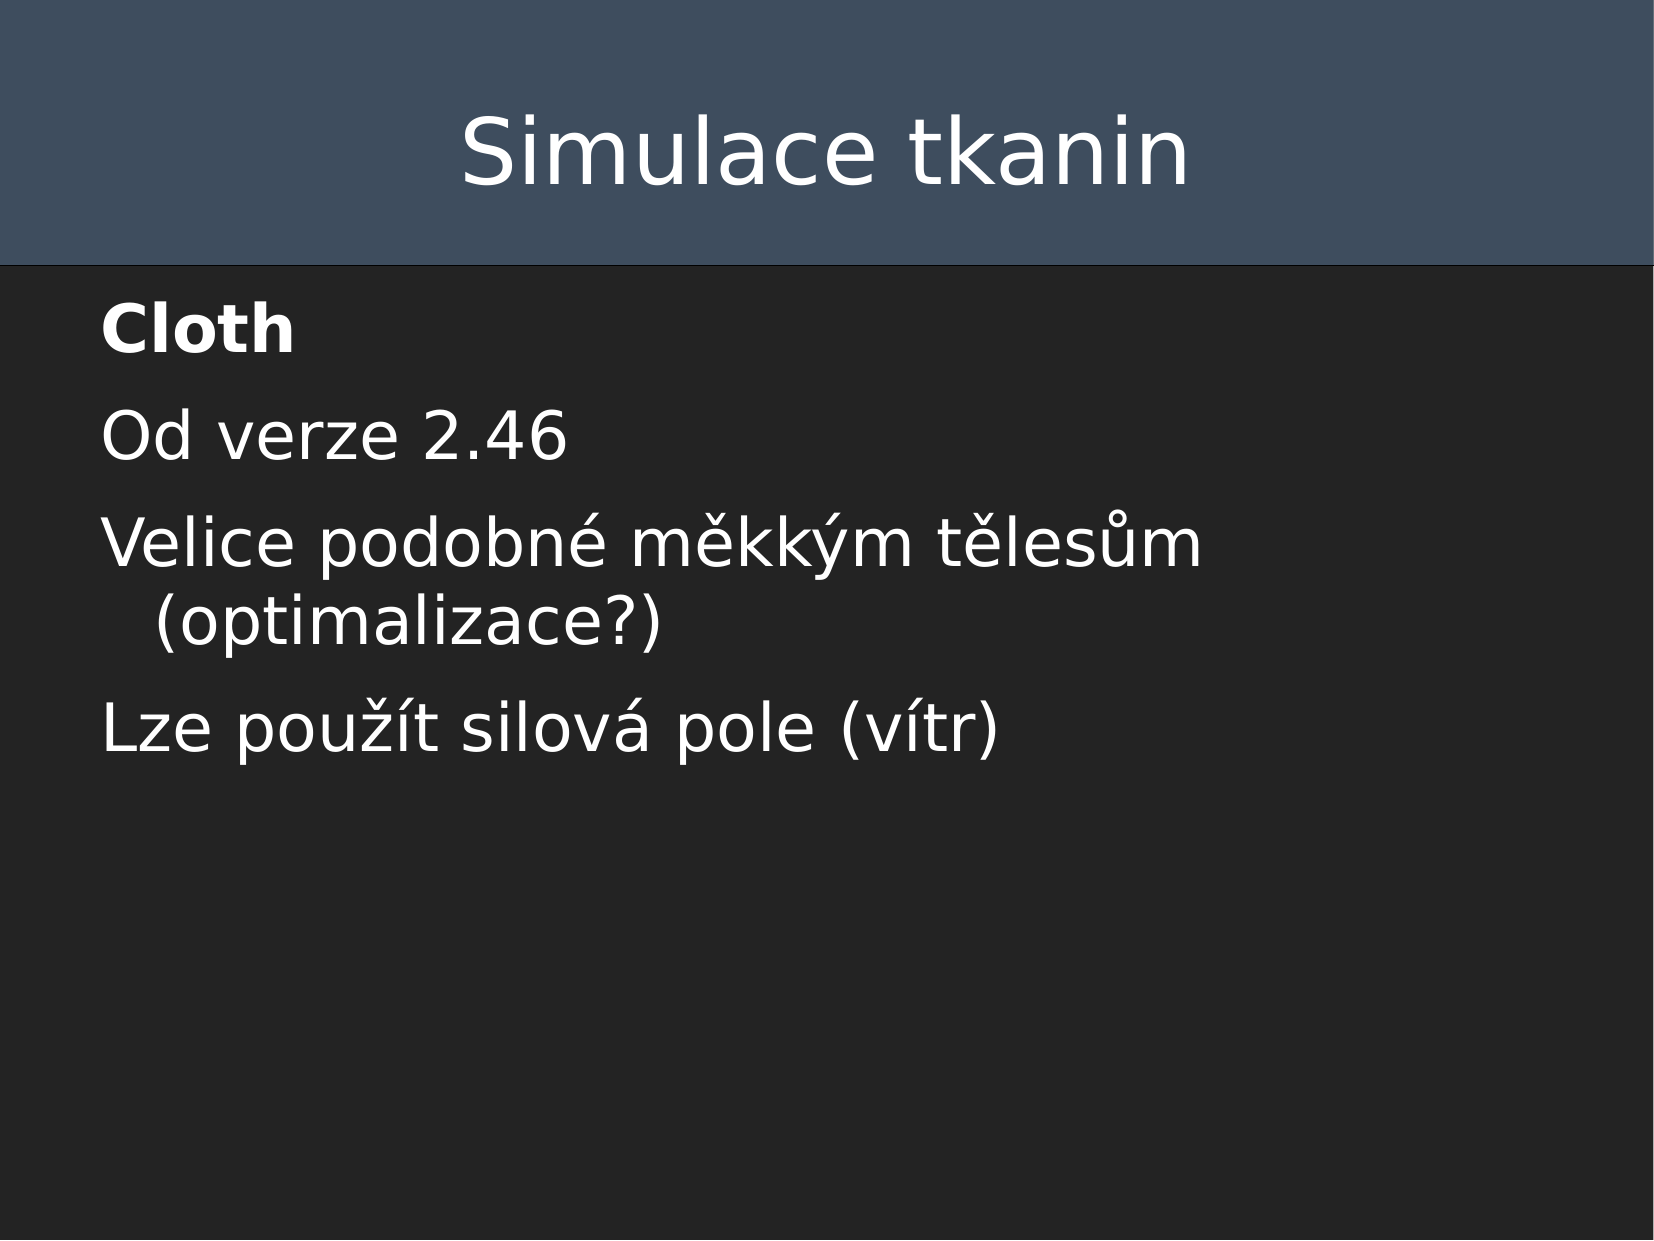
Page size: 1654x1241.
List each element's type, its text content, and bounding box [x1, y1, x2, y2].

title Simulace tkanin [82, 56, 1571, 250]
list Cloth Od verze 2.46 Velice podobné měkkým tělesům (optimalizace?) Lze použít silová pole (vítr) [82, 290, 1571, 1094]
